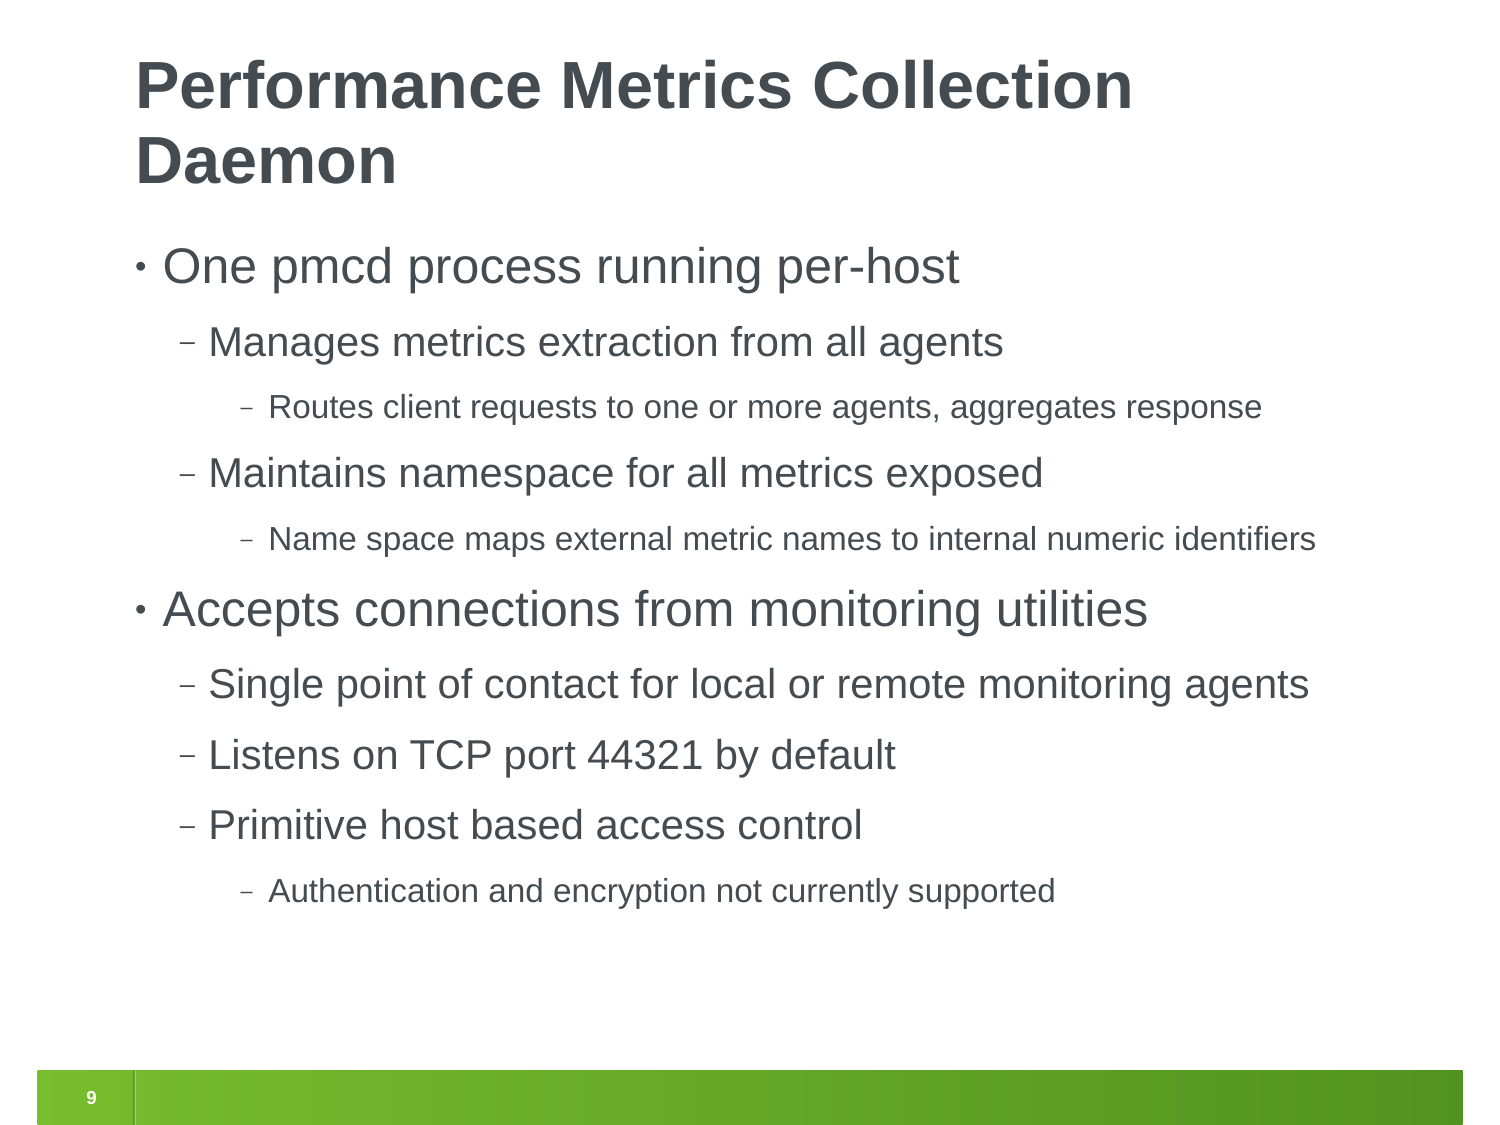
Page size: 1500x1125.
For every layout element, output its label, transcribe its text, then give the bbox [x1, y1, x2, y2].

title Performance Metrics Collection Daemon [135, 41, 1372, 204]
list One pmcd process running per-host Manages metrics extraction from all agents Routes client requests to one or more agents, aggregates response Maintains namespace for all metrics exposed Name space maps external metric names to internal numeric identifiers Accepts connections from monitoring utilities Single point of contact for local or remote monitoring agents Listens on TCP port 44321 by default Primitive host based access control Authentication and encryption not currently supported [135, 238, 1372, 982]
